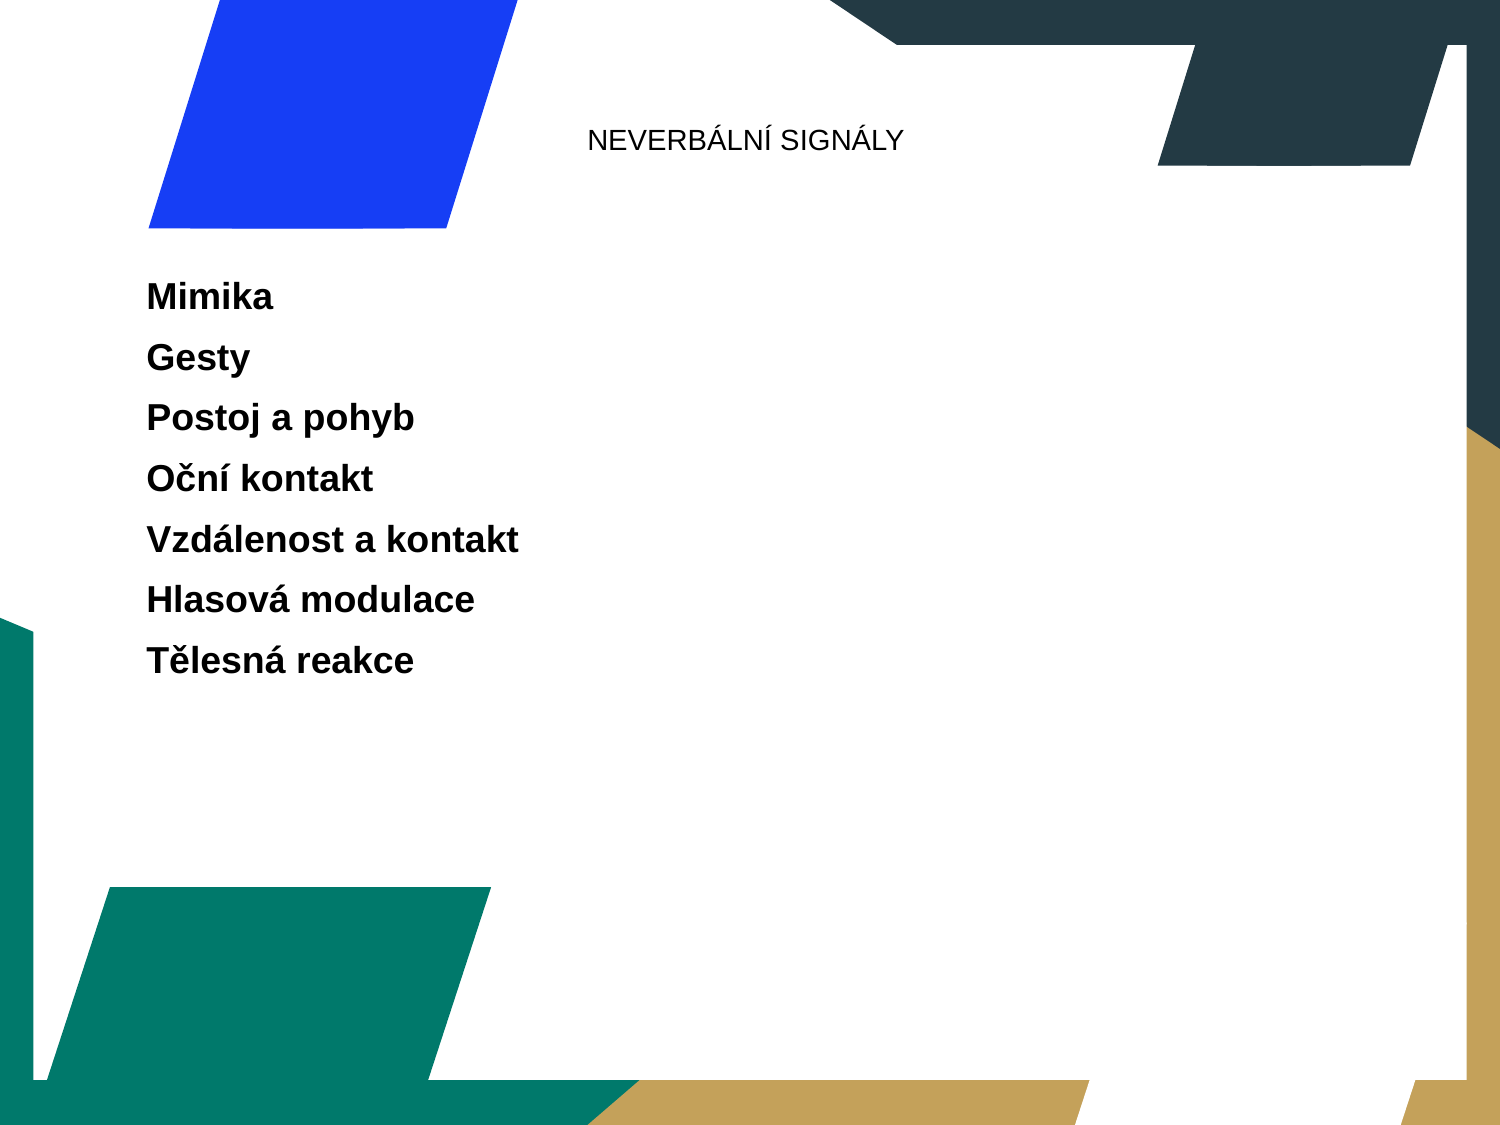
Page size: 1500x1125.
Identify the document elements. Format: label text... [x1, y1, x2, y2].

list Mimika Gesty Postoj a pohyb Oční kontakt Vzdálenost a kontakt Hlasová modulace Tělesná reakce [75, 262, 1425, 1005]
title NEVERBÁLNÍ SIGNÁLY [75, 45, 1425, 233]
